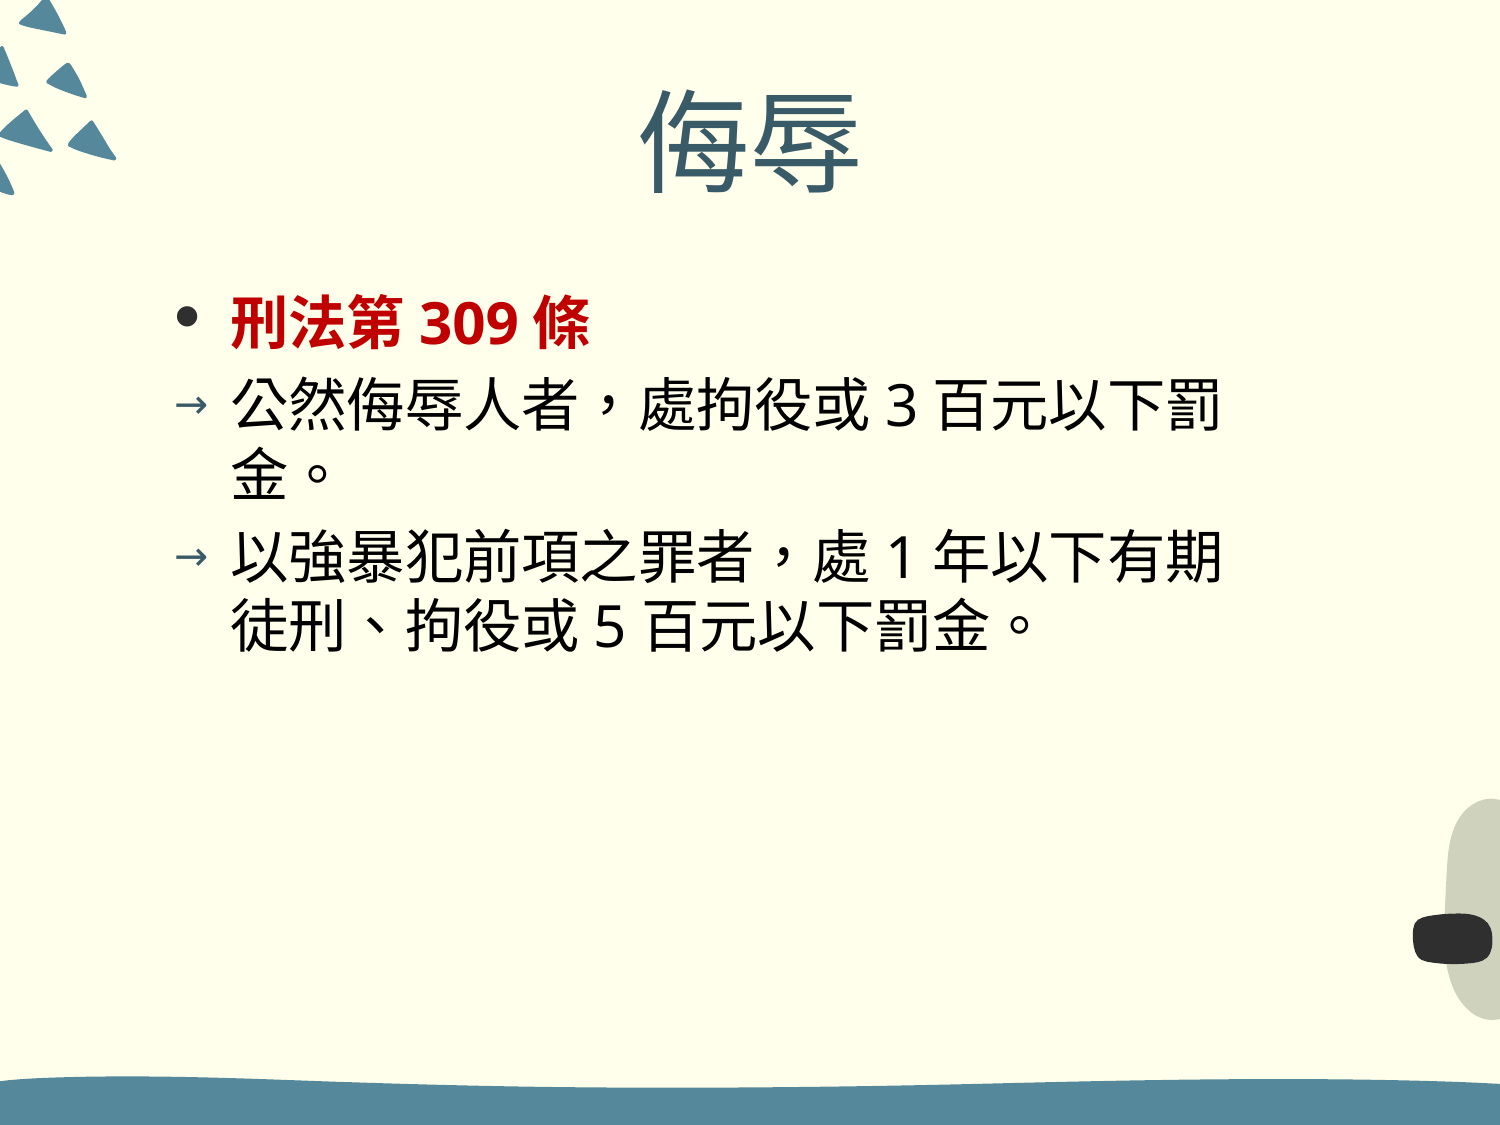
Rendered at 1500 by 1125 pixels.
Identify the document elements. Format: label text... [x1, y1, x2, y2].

text_box [0, 1076, 1500, 1125]
text_box [0, 163, 15, 196]
text_box [19, 0, 67, 35]
text_box [68, 120, 117, 161]
text_box [0, 109, 53, 152]
list 刑法第309條 公然侮辱人者，處拘役或3百元以下罰金。 以強暴犯前項之罪者，處1年以下有期徒刑、拘役或5百元以下罰金。 [159, 278, 1282, 757]
text_box [46, 62, 87, 99]
text_box [1412, 798, 1500, 1020]
text_box [0, 46, 19, 87]
title 侮辱 [75, 45, 1425, 233]
